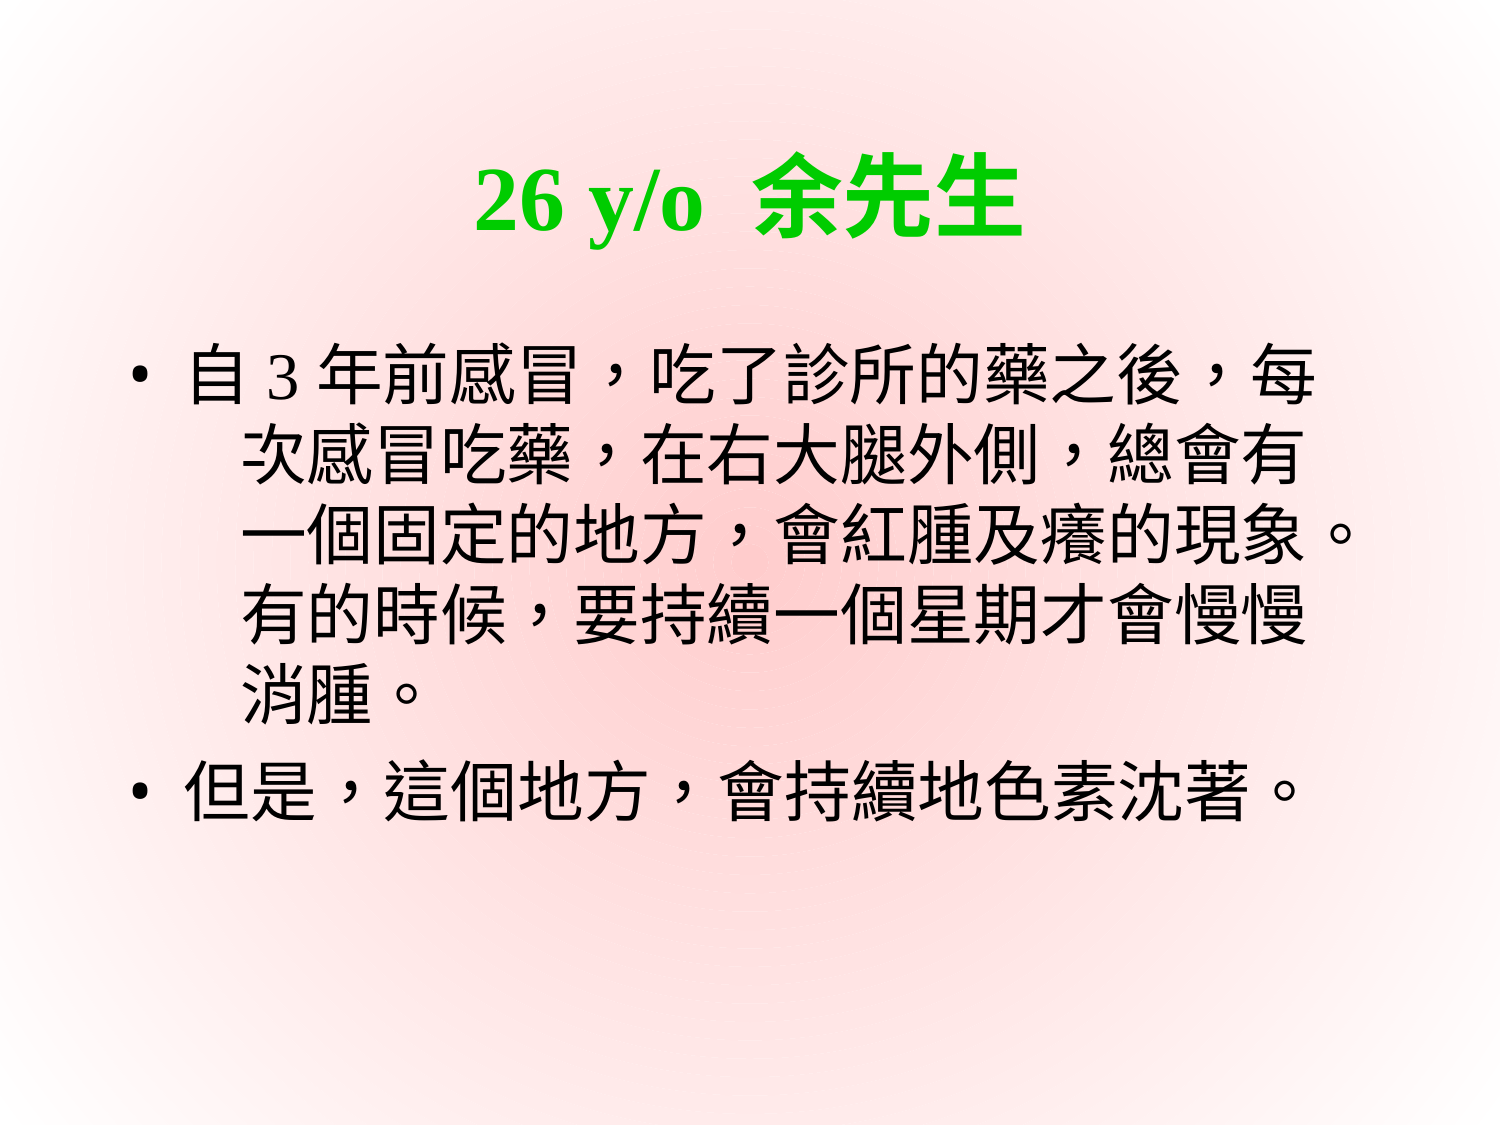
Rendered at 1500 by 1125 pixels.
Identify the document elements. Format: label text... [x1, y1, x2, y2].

list 自3年前感冒，吃了診所的藥之後，每次感冒吃藥，在右大腿外側，總會有一個固定的地方，會紅腫及癢的現象。有的時候，要持續一個星期才會慢慢消腫。 但是，這個地方，會持續地色素沈著。 [112, 324, 1388, 1000]
title 26 y/o 余先生 [112, 99, 1388, 288]
